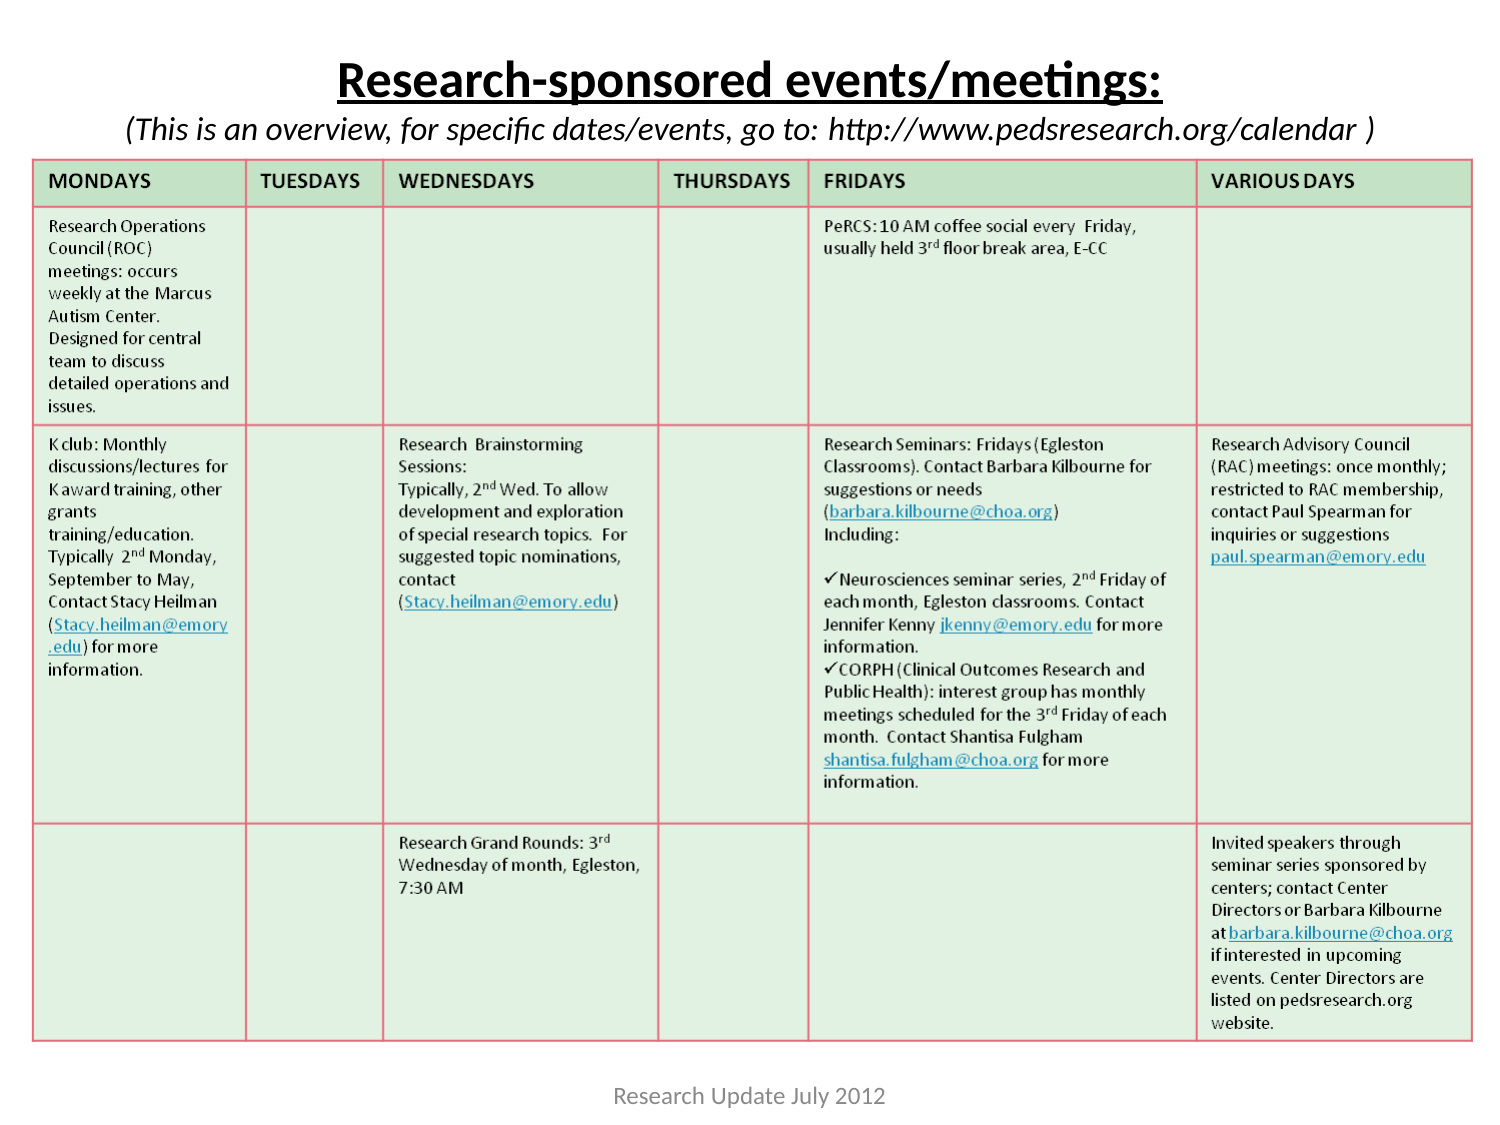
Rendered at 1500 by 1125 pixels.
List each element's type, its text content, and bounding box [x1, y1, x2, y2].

picture [21, 148, 1483, 1054]
title Research-sponsored events/meetings: (This is an overview, for specific dates/events, go to: http://www.pedsresearch.org/calendar ) [75, 37, 1426, 138]
text_box Research Update July 2012 [512, 1065, 988, 1125]
